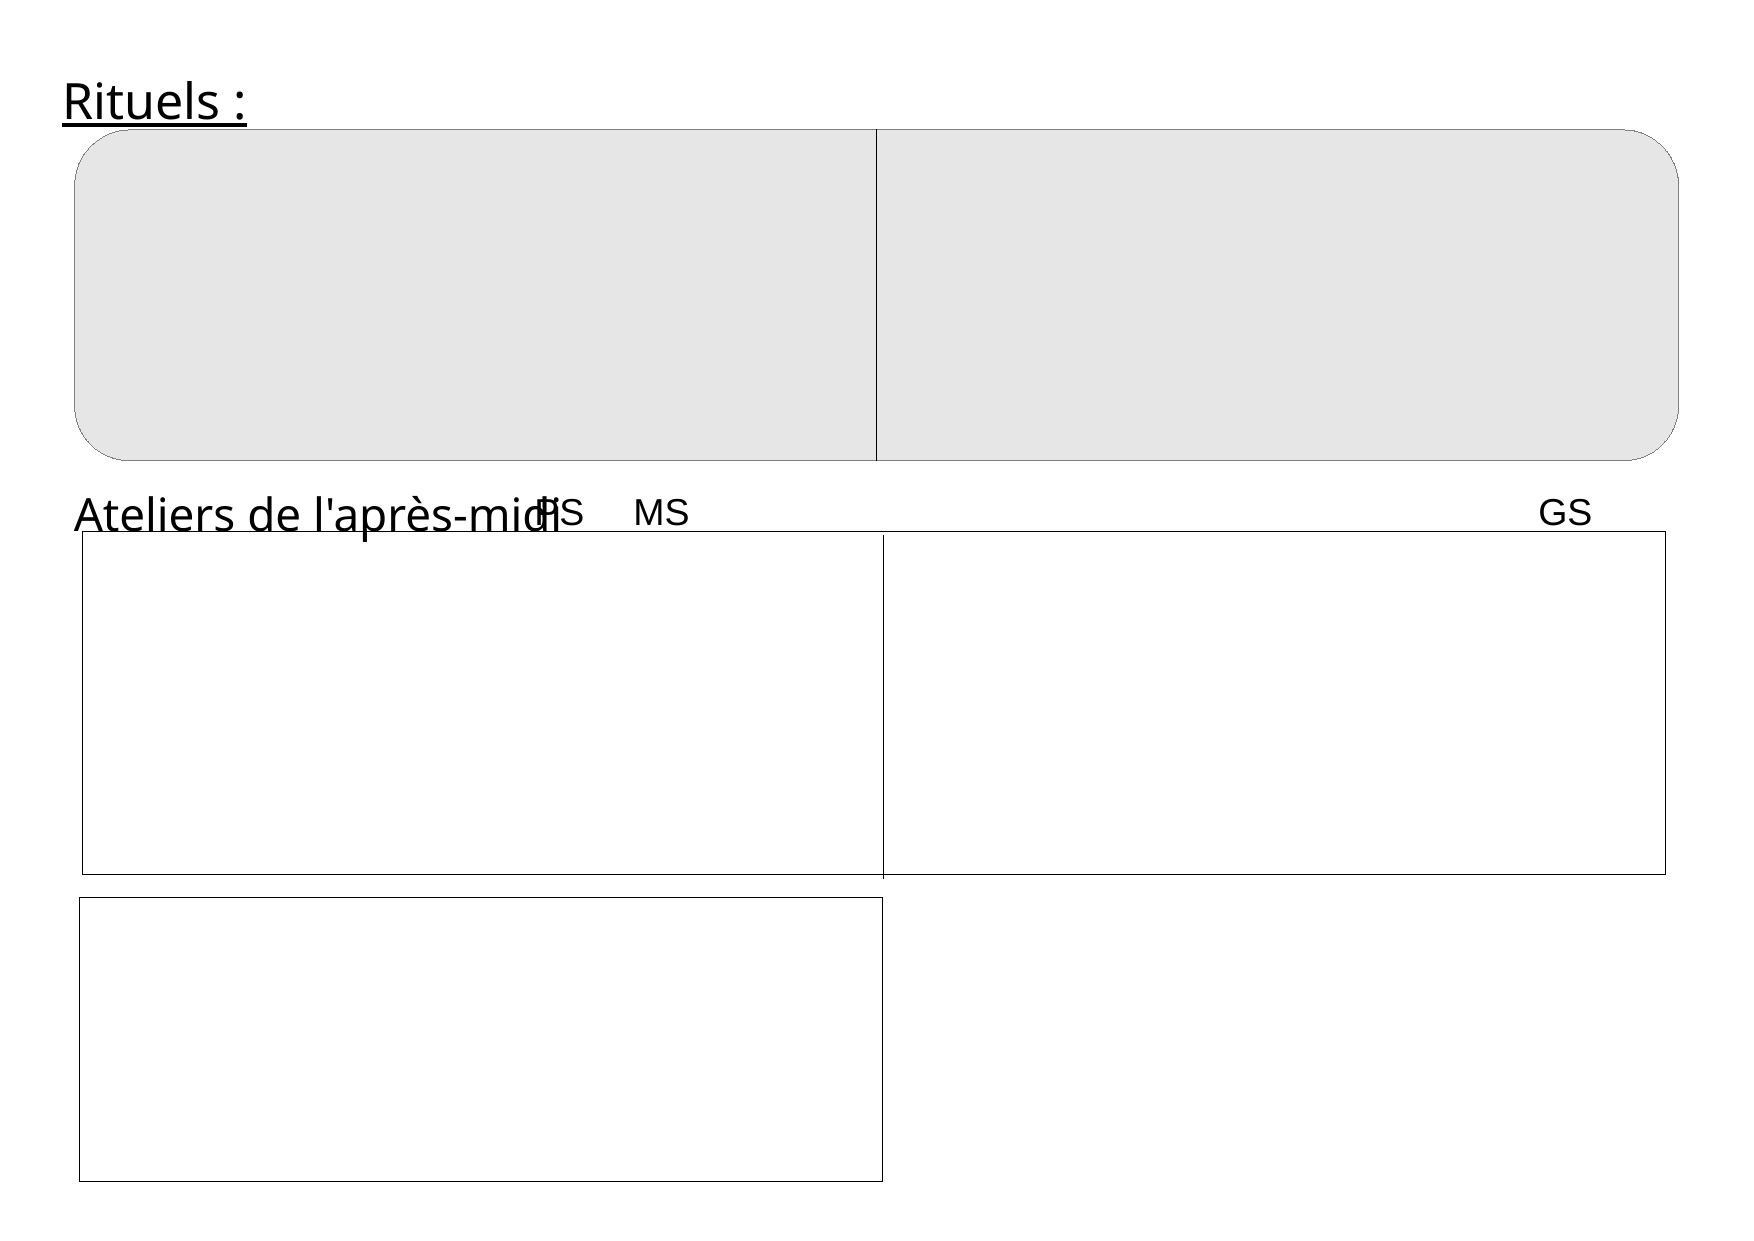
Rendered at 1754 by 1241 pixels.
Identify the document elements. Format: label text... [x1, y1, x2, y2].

text_box PS [519, 484, 617, 542]
text_box GS [1523, 484, 1608, 542]
text_box [74, 129, 876, 461]
text_box Rituels : [47, 58, 189, 130]
text_box [877, 129, 1679, 461]
text_box MS [618, 484, 715, 542]
text_box Ateliers de l'après-midi [59, 474, 378, 541]
text_box [79, 897, 883, 1182]
text_box [82, 531, 1666, 875]
